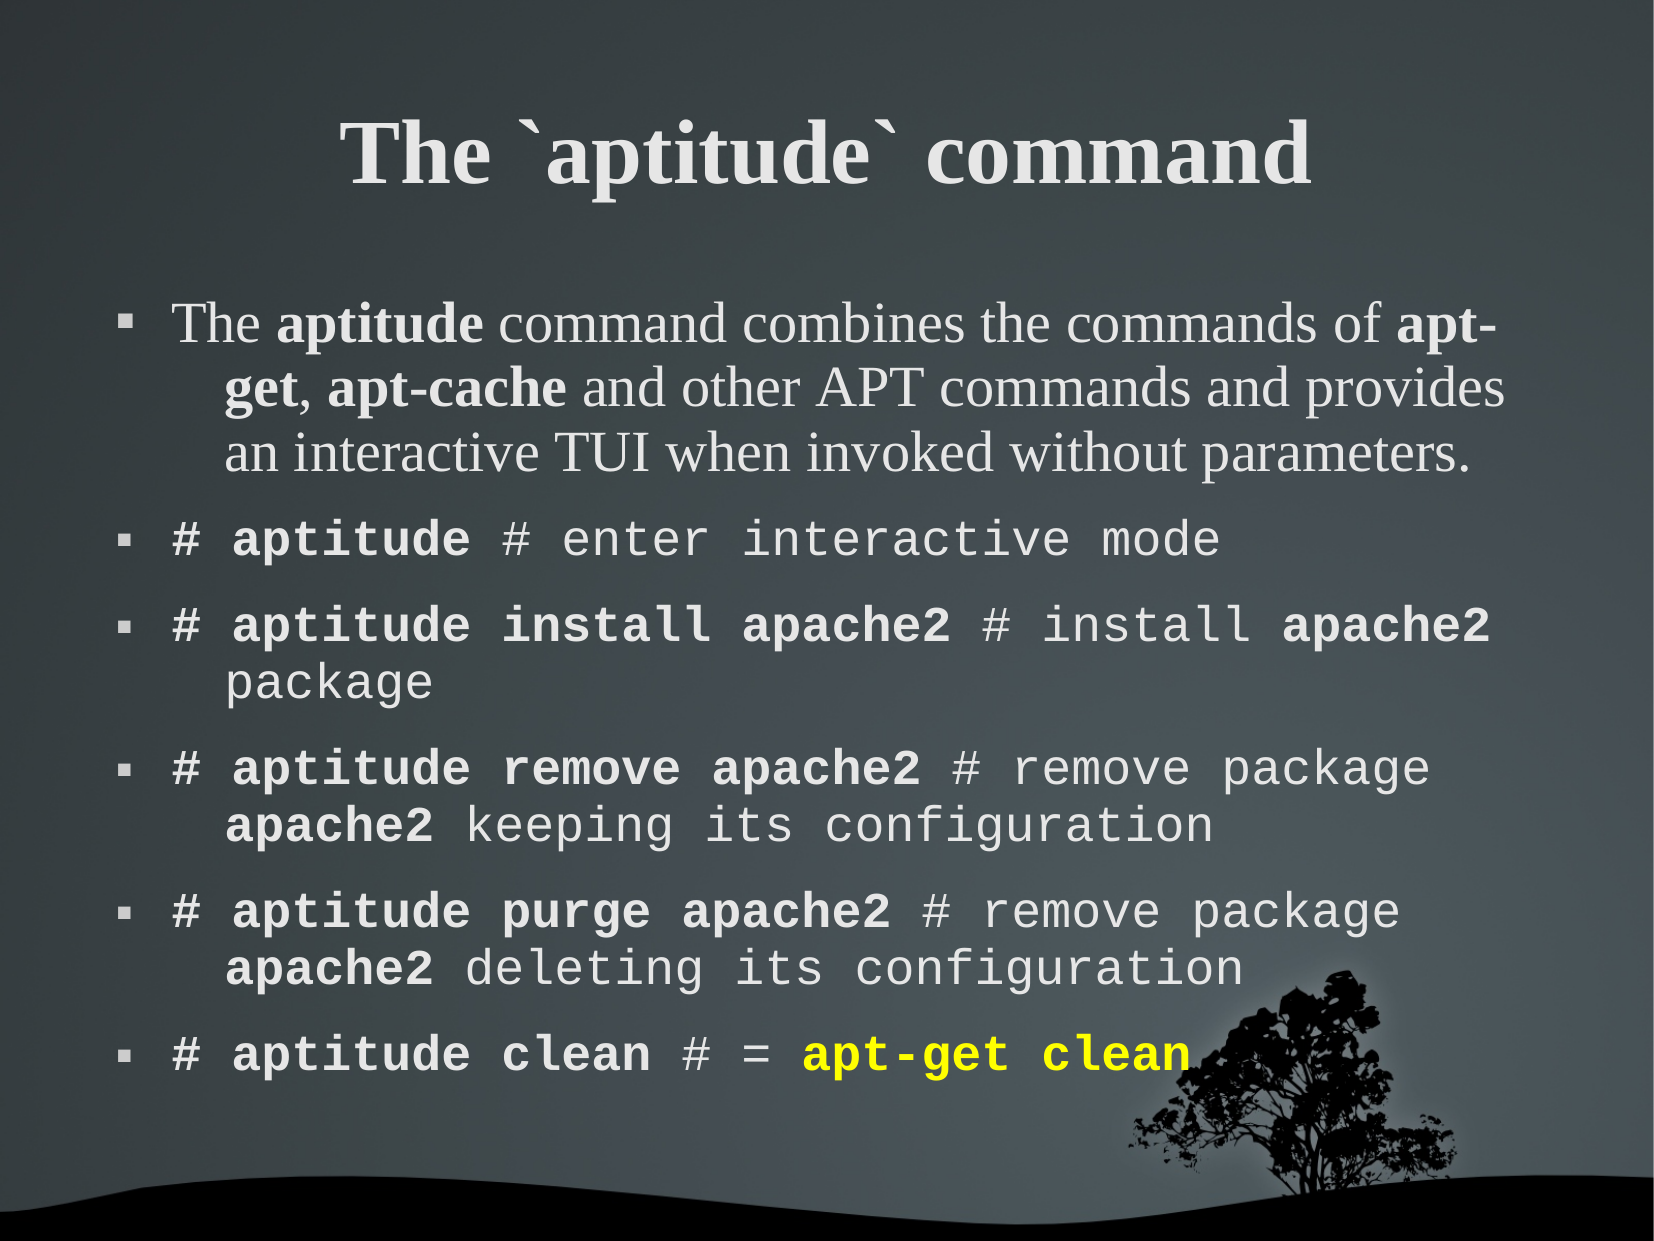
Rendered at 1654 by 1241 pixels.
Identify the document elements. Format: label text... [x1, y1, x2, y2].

title The `aptitude` command [82, 49, 1571, 257]
list The aptitude command combines the commands of apt-get, apt-cache and other APT commands and provides an interactive TUI when invoked without parameters. # aptitude # enter interactive mode # aptitude install apache2 # install apache2 package # aptitude remove apache2 # remove package apache2 keeping its configuration # aptitude purge apache2 # remove package apache2 deleting its configuration # aptitude clean # = apt-get clean [82, 290, 1571, 1202]
picture [0, 0, 1654, 1241]
